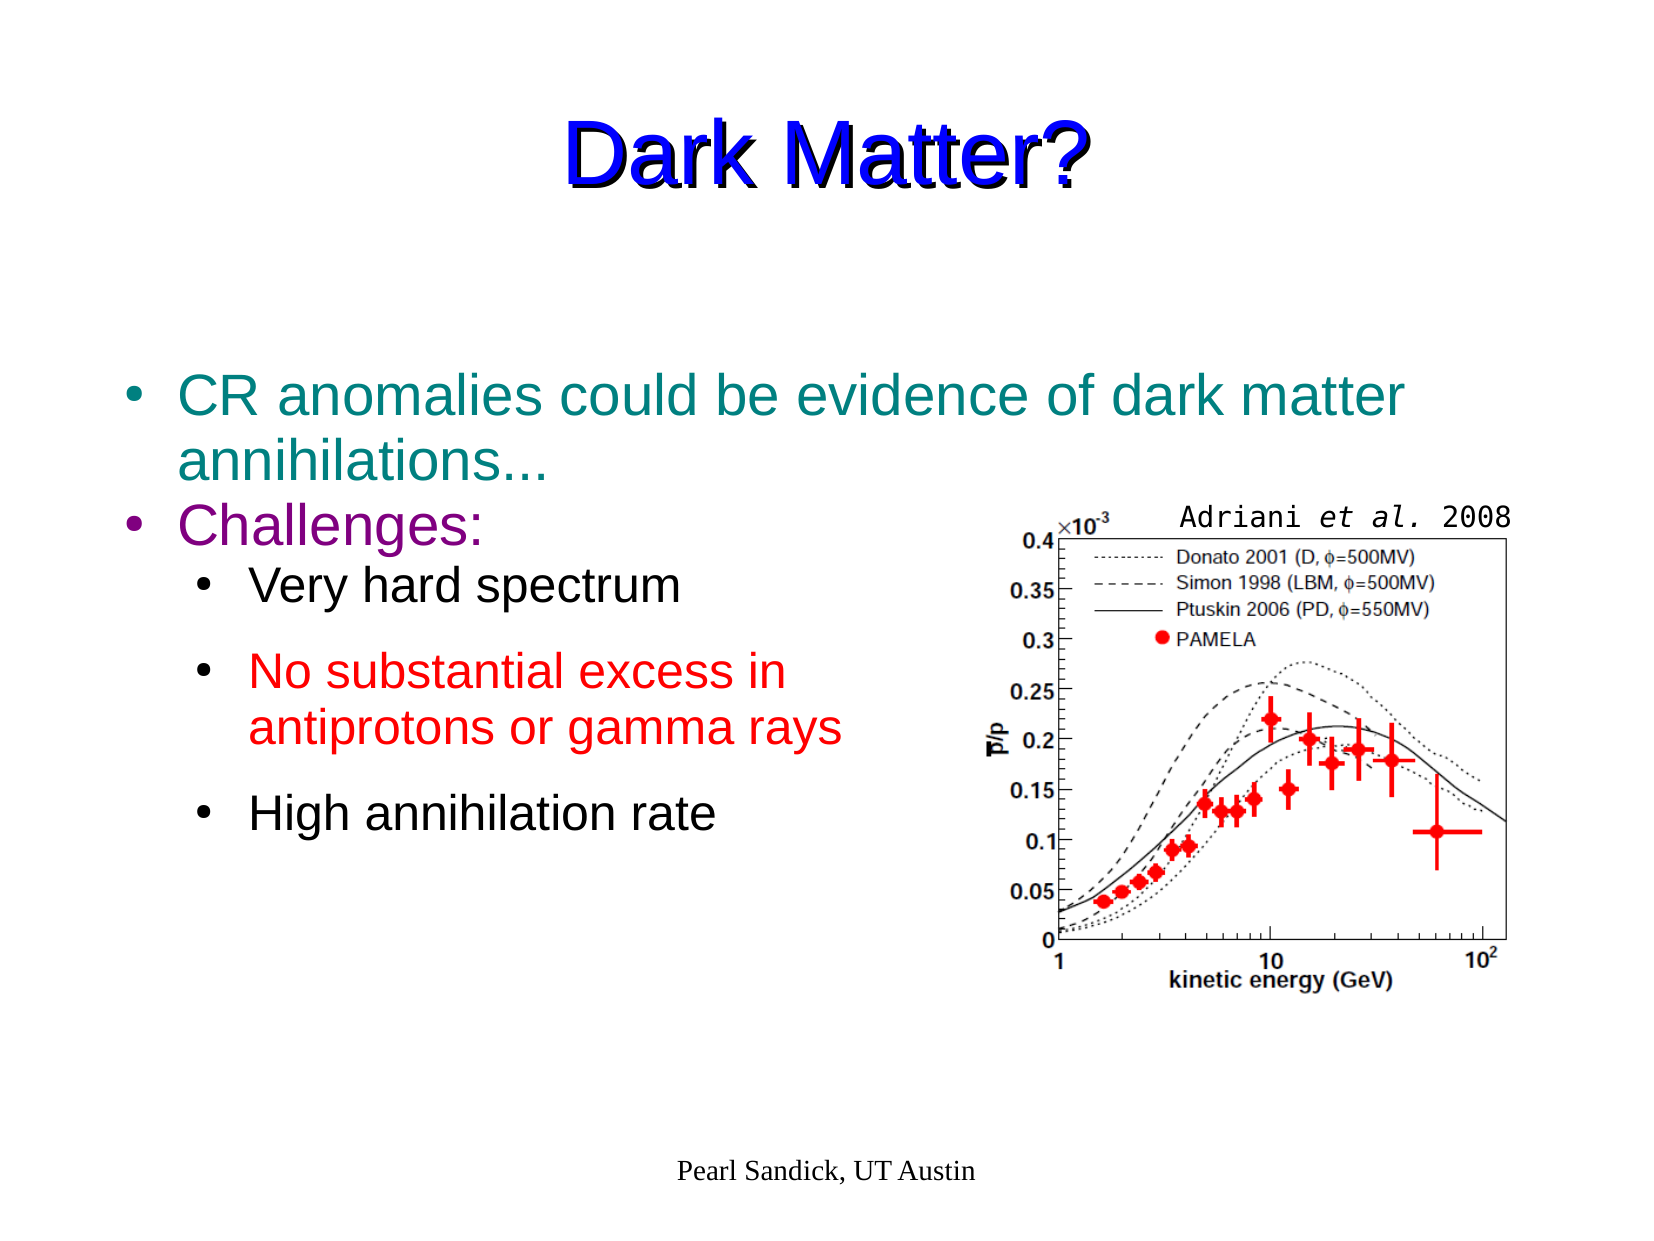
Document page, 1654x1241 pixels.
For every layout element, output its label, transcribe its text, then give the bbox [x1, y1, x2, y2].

text_box Adriani et al. 2008 [1164, 492, 1527, 542]
text_box CR anomalies could be evidence of dark matter annihilations... Challenges: Very hard spectrum No substantial excess in antiprotons or gamma rays High annihilation rate [91, 355, 1595, 910]
picture [976, 494, 1521, 1004]
title Dark Matter? [82, 56, 1571, 250]
